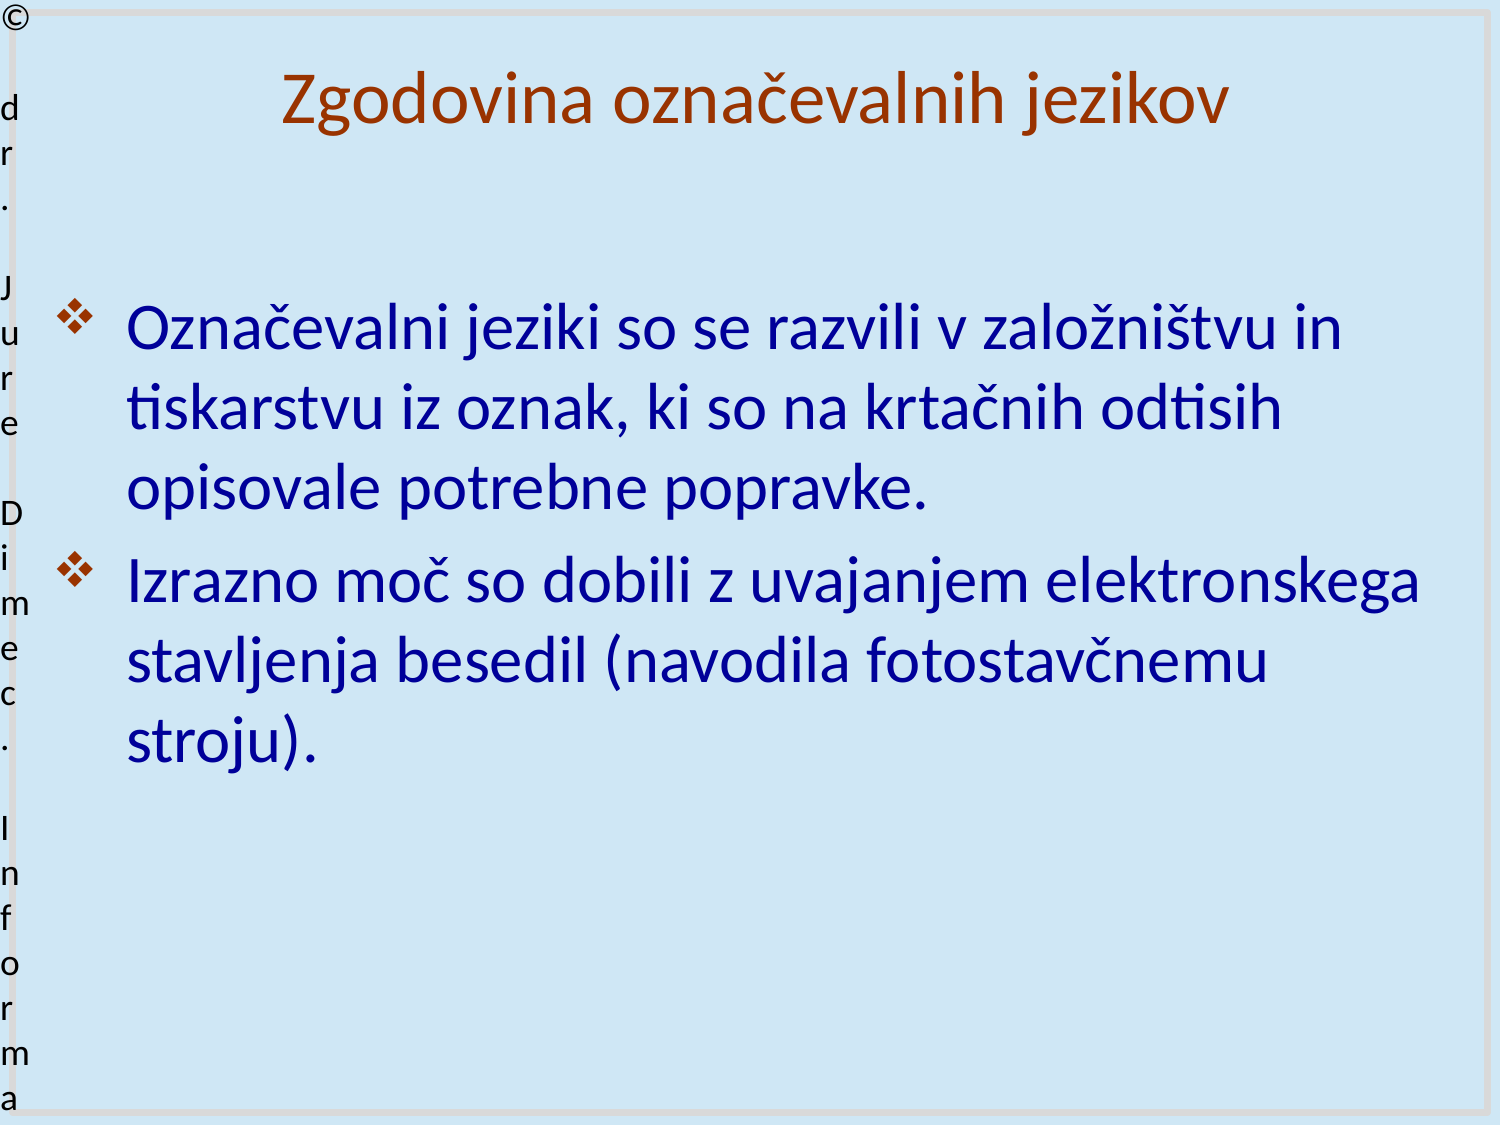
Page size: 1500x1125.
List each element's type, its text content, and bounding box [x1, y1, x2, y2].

list Označevalni jeziki so se razvili v založništvu in tiskarstvu iz oznak, ki so na krtačnih odtisih opisovale potrebne popravke. Izrazno moč so dobili z uvajanjem elektronskega stavljenja besedil (navodila fotostavčnemu stroju). [37, 275, 1475, 1050]
title Zgodovina označevalnih jezikov [37, 37, 1475, 150]
